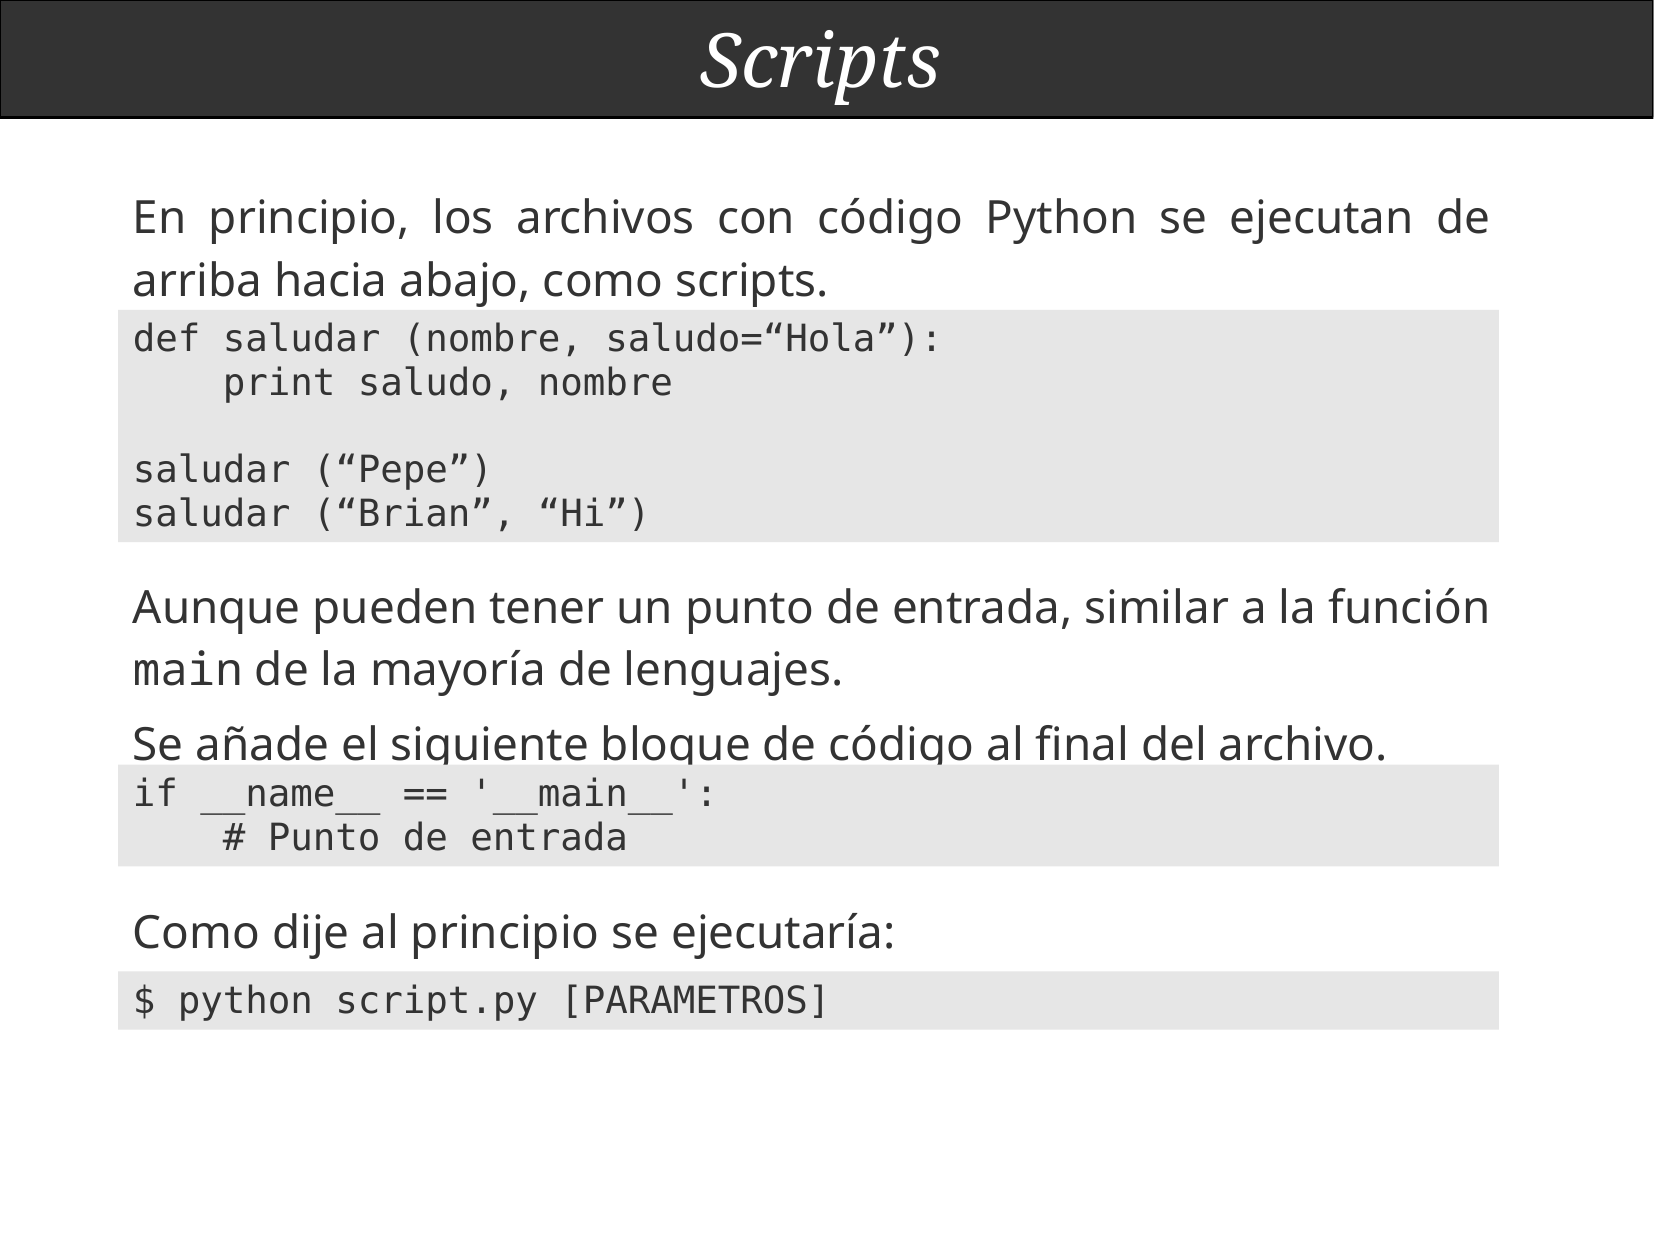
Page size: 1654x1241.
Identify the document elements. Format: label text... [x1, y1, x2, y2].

text_box if __name__ == '__main__': # Punto de entrada [118, 764, 1499, 867]
text_box $ python script.py [PARAMETROS] [118, 971, 1499, 1030]
text_box En principio, los archivos con código Python se ejecutan de arriba hacia abajo, como scripts. [118, 177, 1506, 299]
text_box Como dije al principio se ejecutaría: [118, 891, 1506, 960]
text_box def saludar (nombre, saludo=“Hola”): print saludo, nombre saludar (“Pepe”) saludar (“Brian”, “Hi”) [118, 309, 1499, 543]
text_box Scripts [0, 0, 1654, 101]
text_box Aunque pueden tener un punto de entrada, similar a la función main de la mayoría de lenguajes. Se añade el siguiente bloque de código al final del archivo. [118, 566, 1506, 754]
